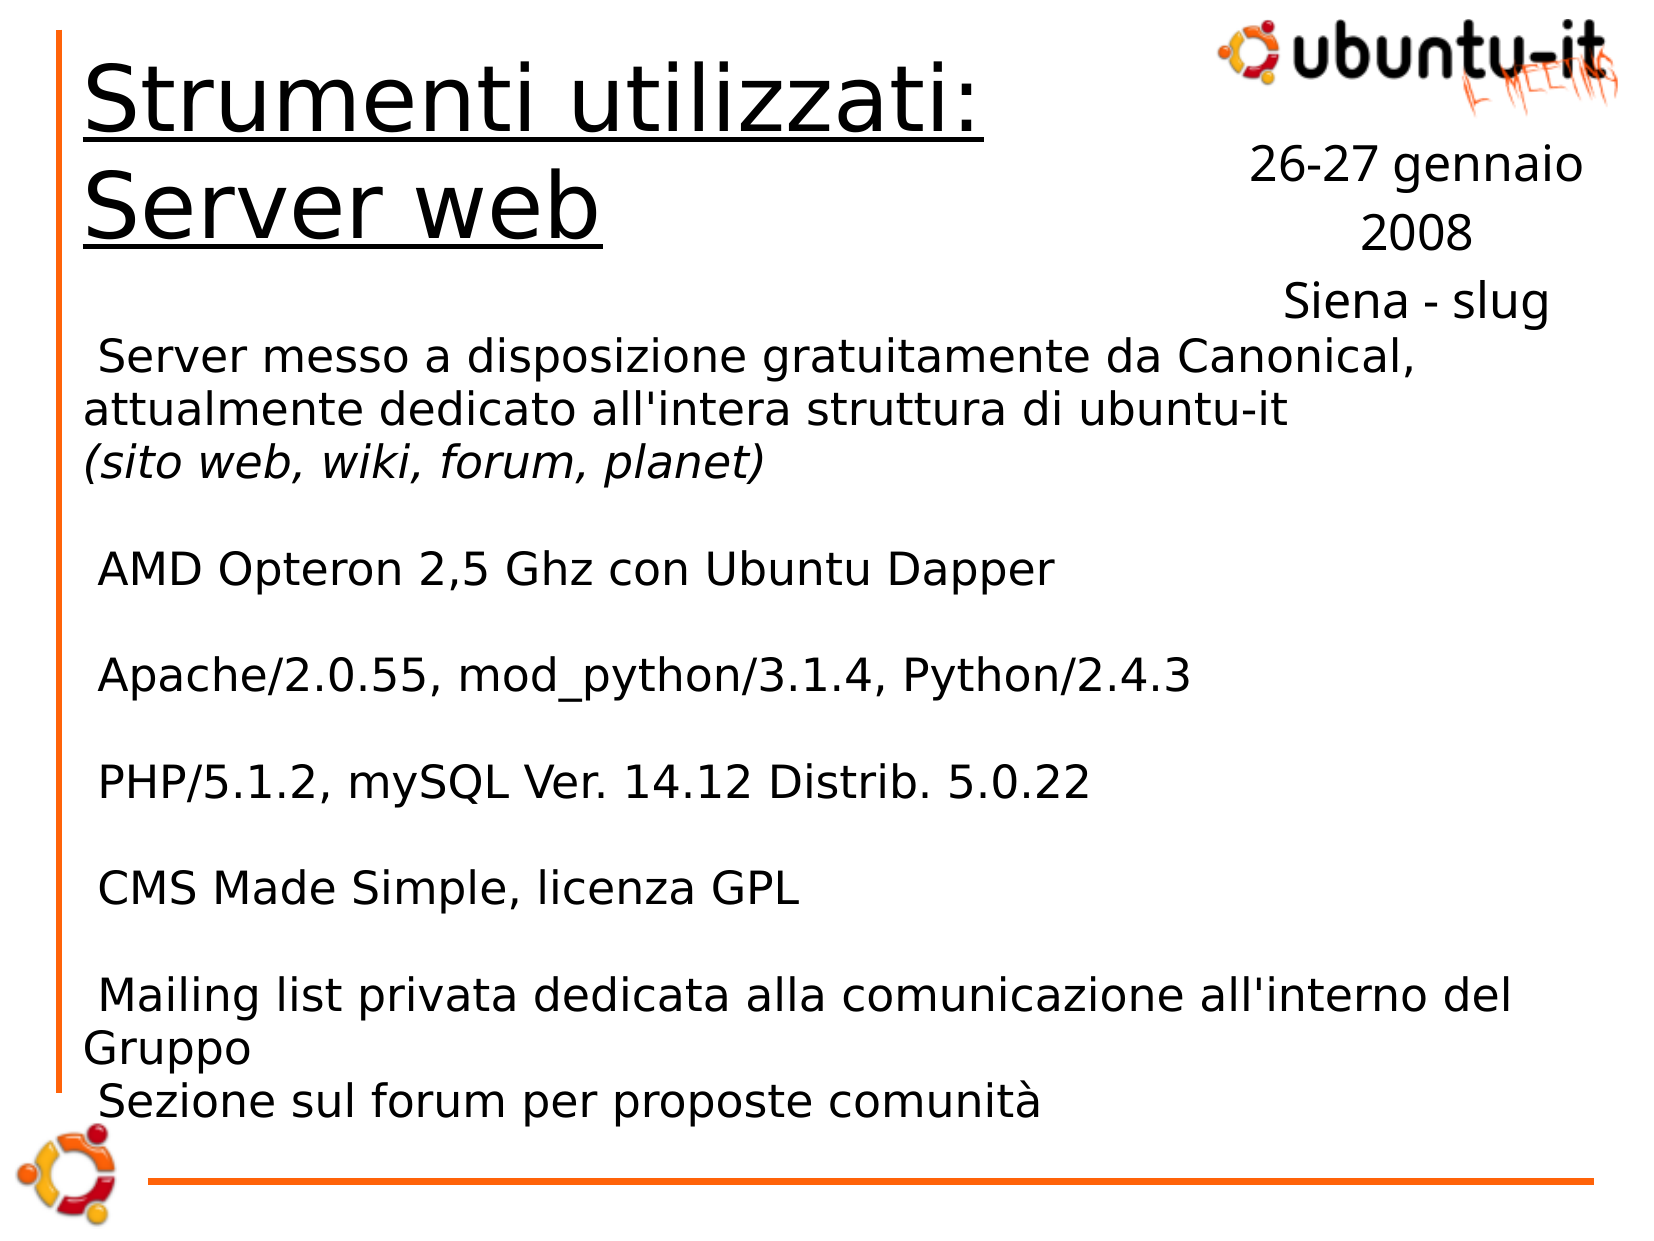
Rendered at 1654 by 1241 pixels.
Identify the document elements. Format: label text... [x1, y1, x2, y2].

picture [1210, 19, 1628, 119]
picture [14, 1122, 119, 1229]
subtitle Server messo a disposizione gratuitamente da Canonical, attualmente dedicato all'intera struttura di ubuntu-it (sito web, wiki, forum, planet) AMD Opteron 2,5 Ghz con Ubuntu Dapper Apache/2.0.55, mod_python/3.1.4, Python/2.4.3 PHP/5.1.2, mySQL Ver. 14.12 Distrib. 5.0.22 CMS Made Simple, licenza GPL Mailing list privata dedicata alla comunicazione all'interno del Gruppo Sezione sul forum per proposte comunità [82, 327, 1571, 1131]
title Strumenti utilizzati: Server web [82, 45, 1571, 261]
